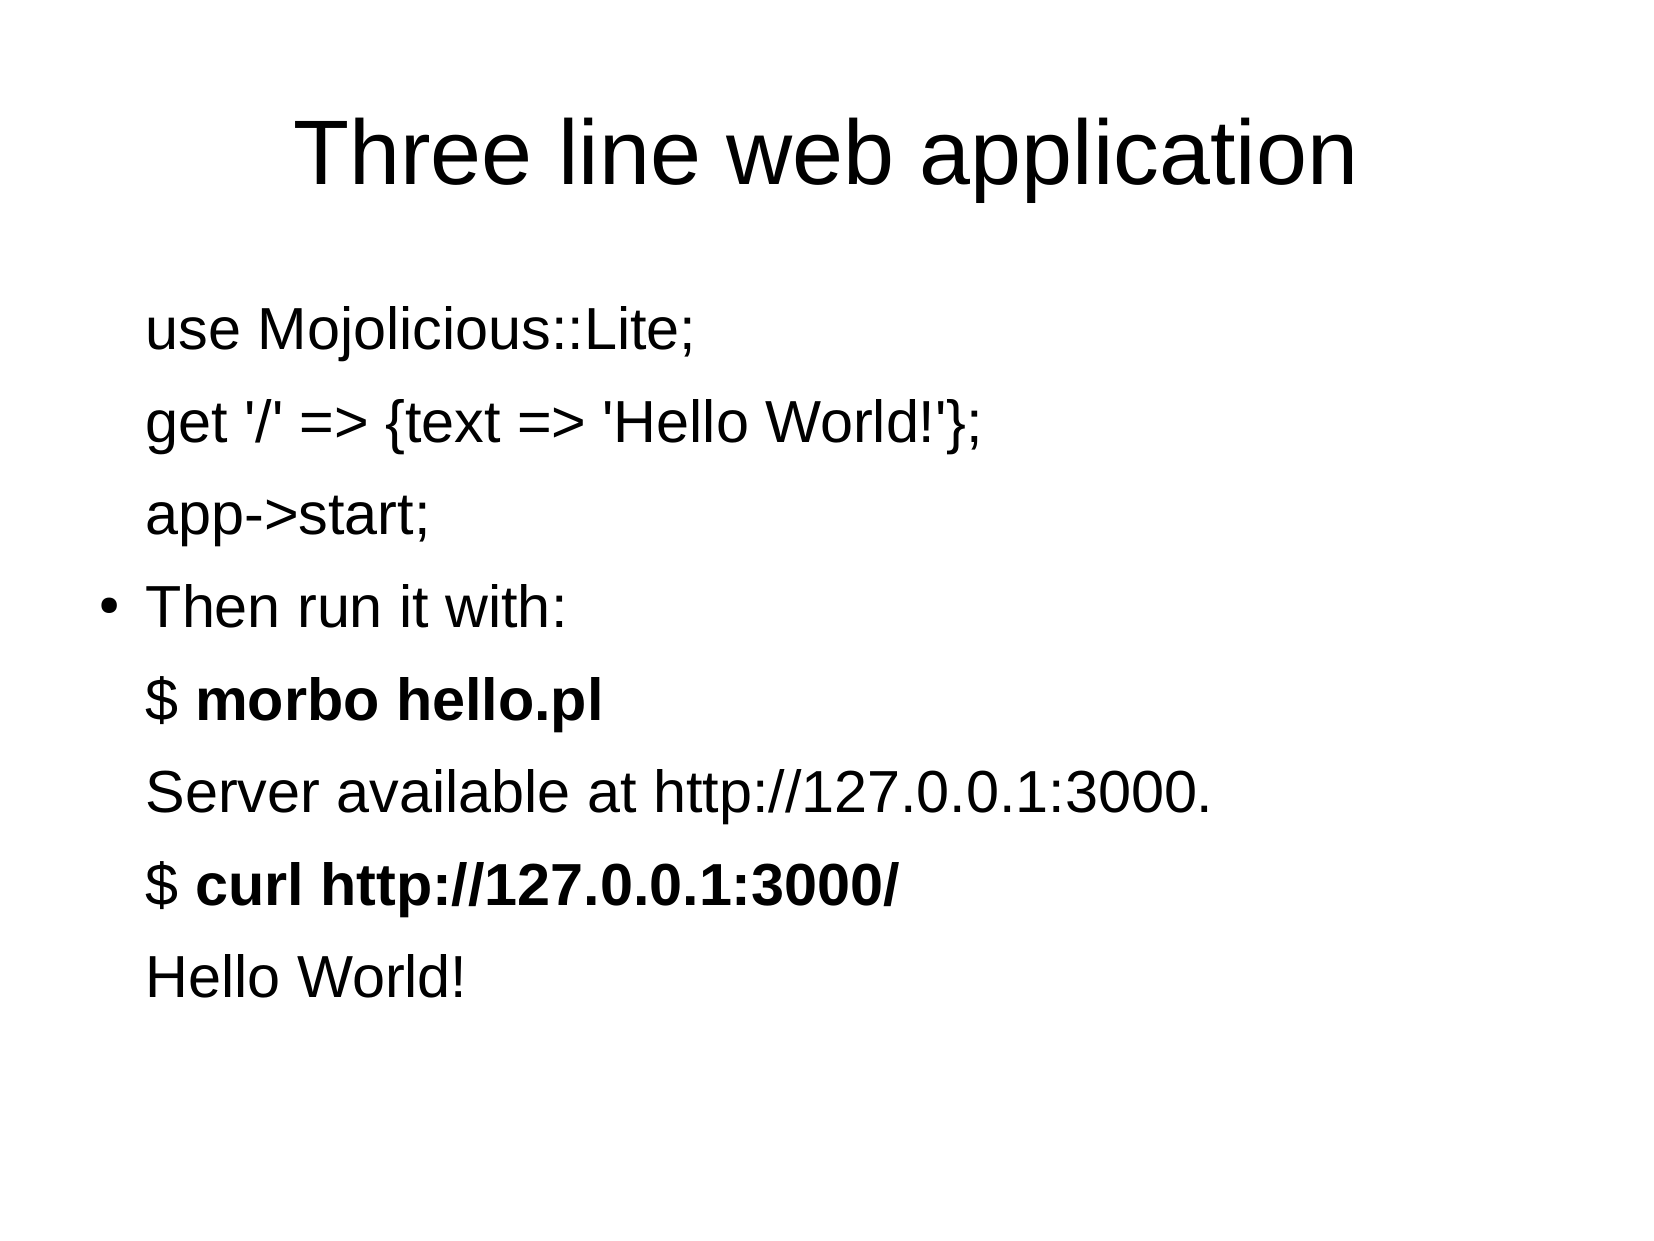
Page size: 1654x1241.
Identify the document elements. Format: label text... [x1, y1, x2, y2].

title Three line web application [82, 49, 1571, 257]
list use Mojolicious::Lite; get '/' => {text => 'Hello World!'}; app->start; Then run it with: $ morbo hello.pl Server available at http://127.0.0.1:3000. $ curl http://127.0.0.1:3000/ Hello World! [82, 296, 1571, 1016]
